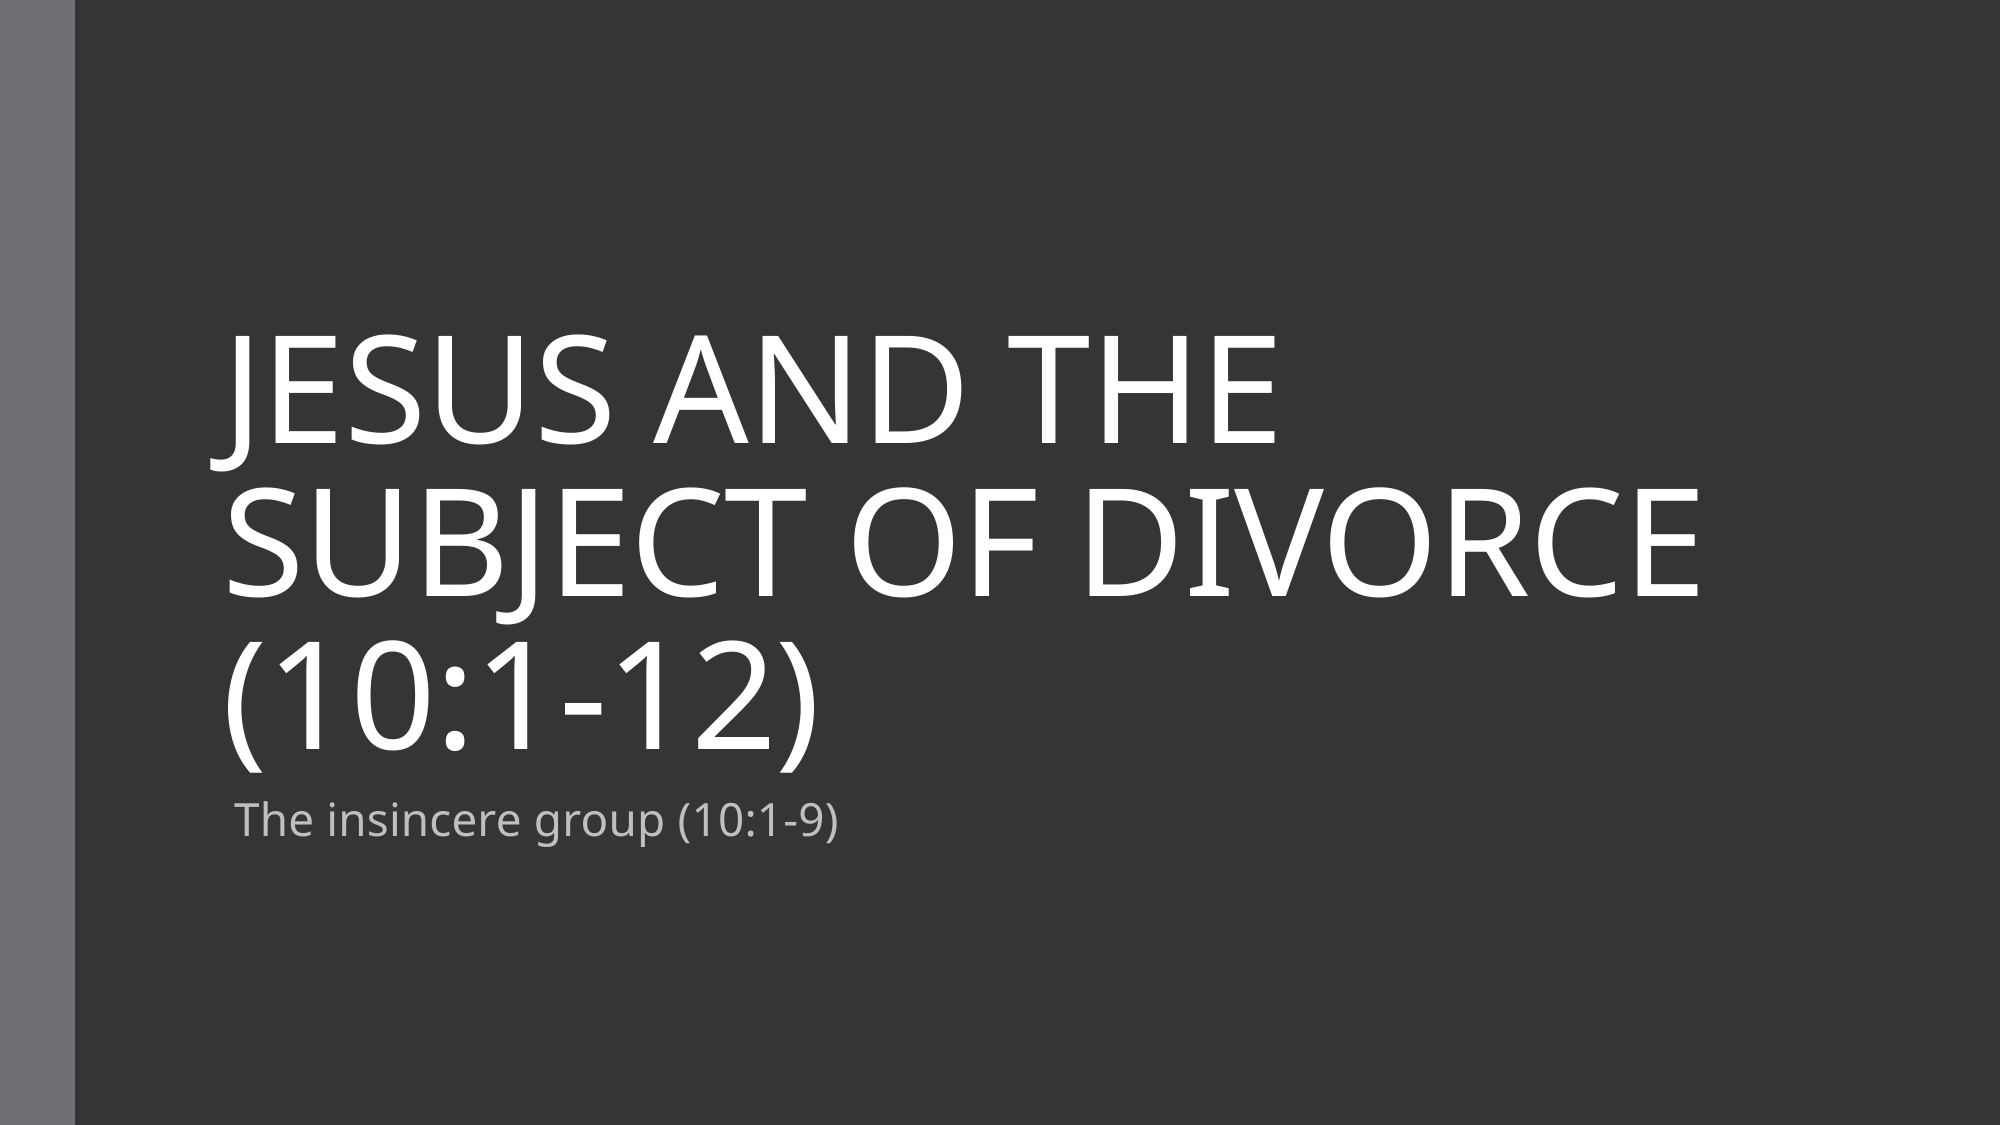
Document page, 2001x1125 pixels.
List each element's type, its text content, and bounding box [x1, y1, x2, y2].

title JESUS AND THE SUBJECT OF DIVORCE (10:1-12) [206, 124, 1752, 787]
subtitle The insincere group (10:1-9) [206, 787, 1752, 1066]
